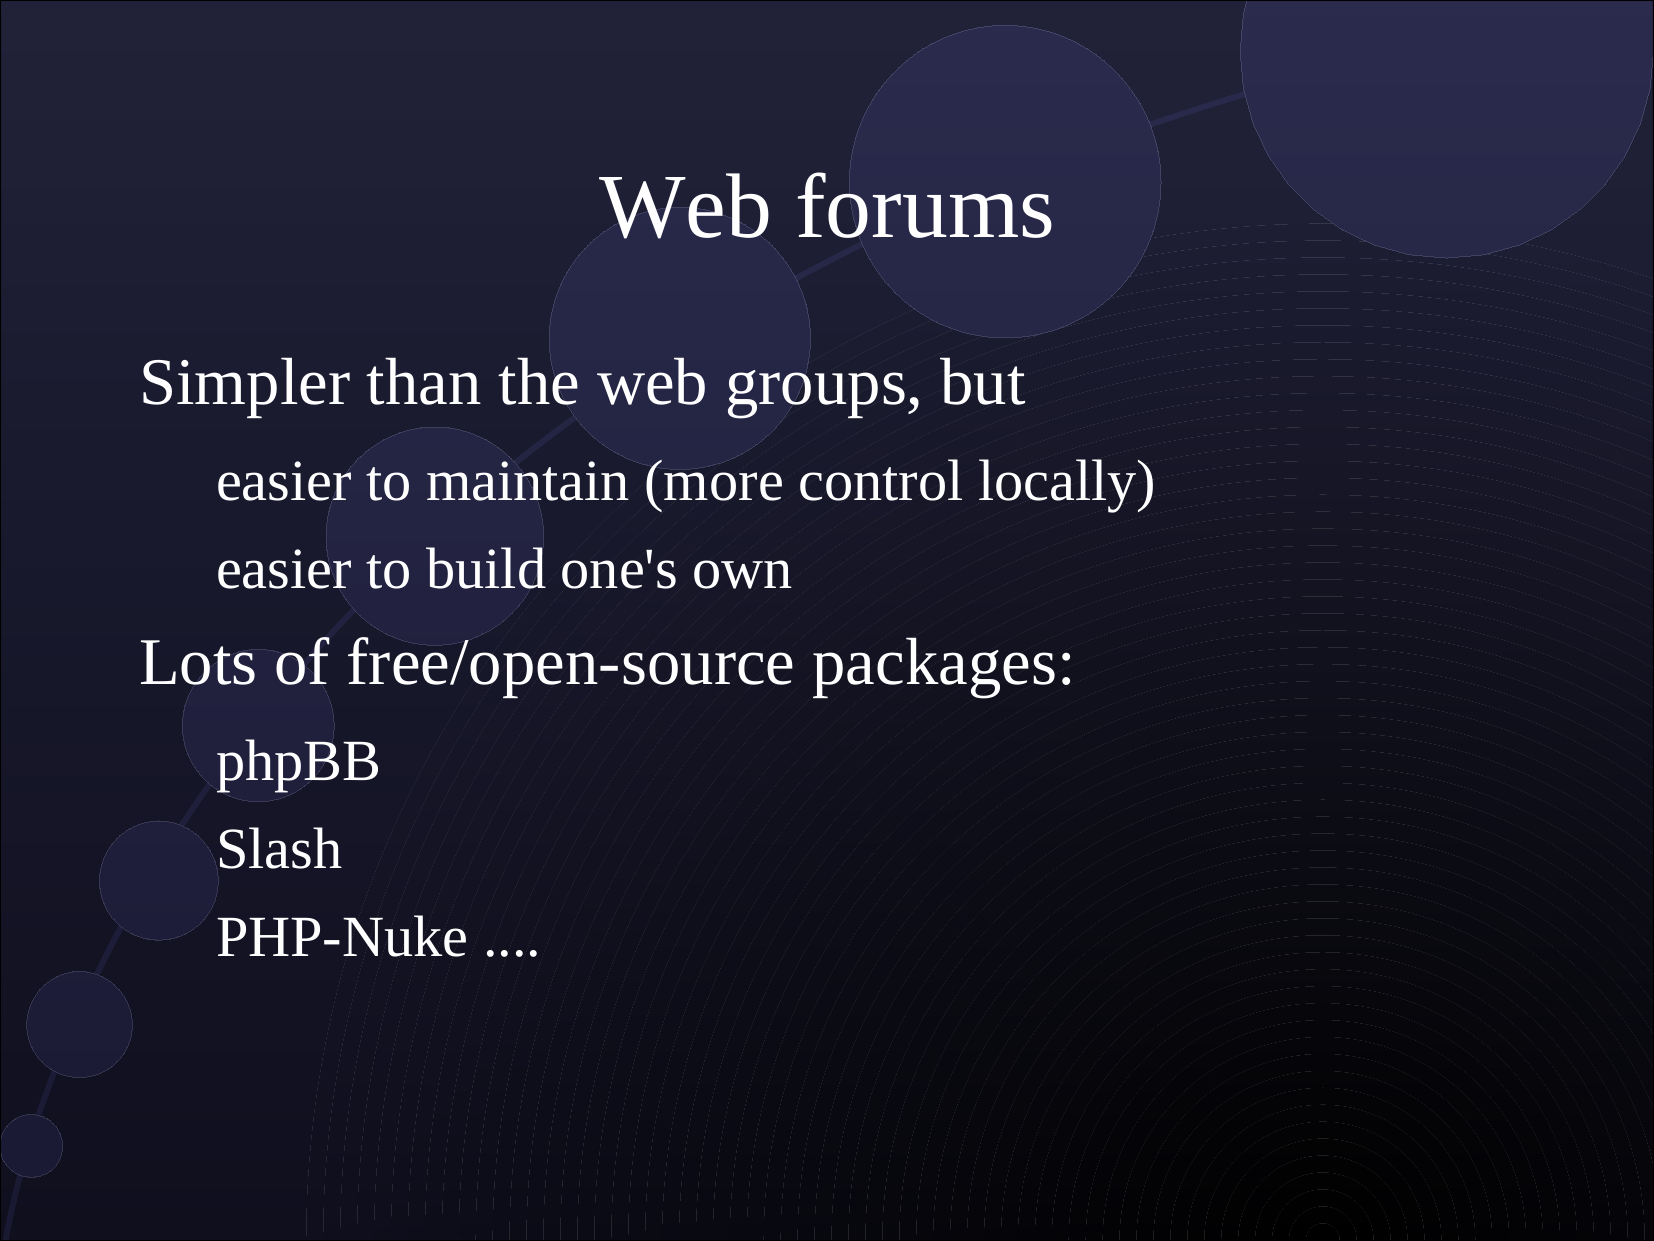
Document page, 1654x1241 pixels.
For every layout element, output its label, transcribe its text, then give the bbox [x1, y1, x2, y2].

list Simpler than the web groups, but easier to maintain (more control locally) easier to build one's own Lots of free/open-source packages: phpBB Slash PHP-Nuke .... [121, 344, 1534, 1127]
title Web forums [121, 102, 1534, 311]
